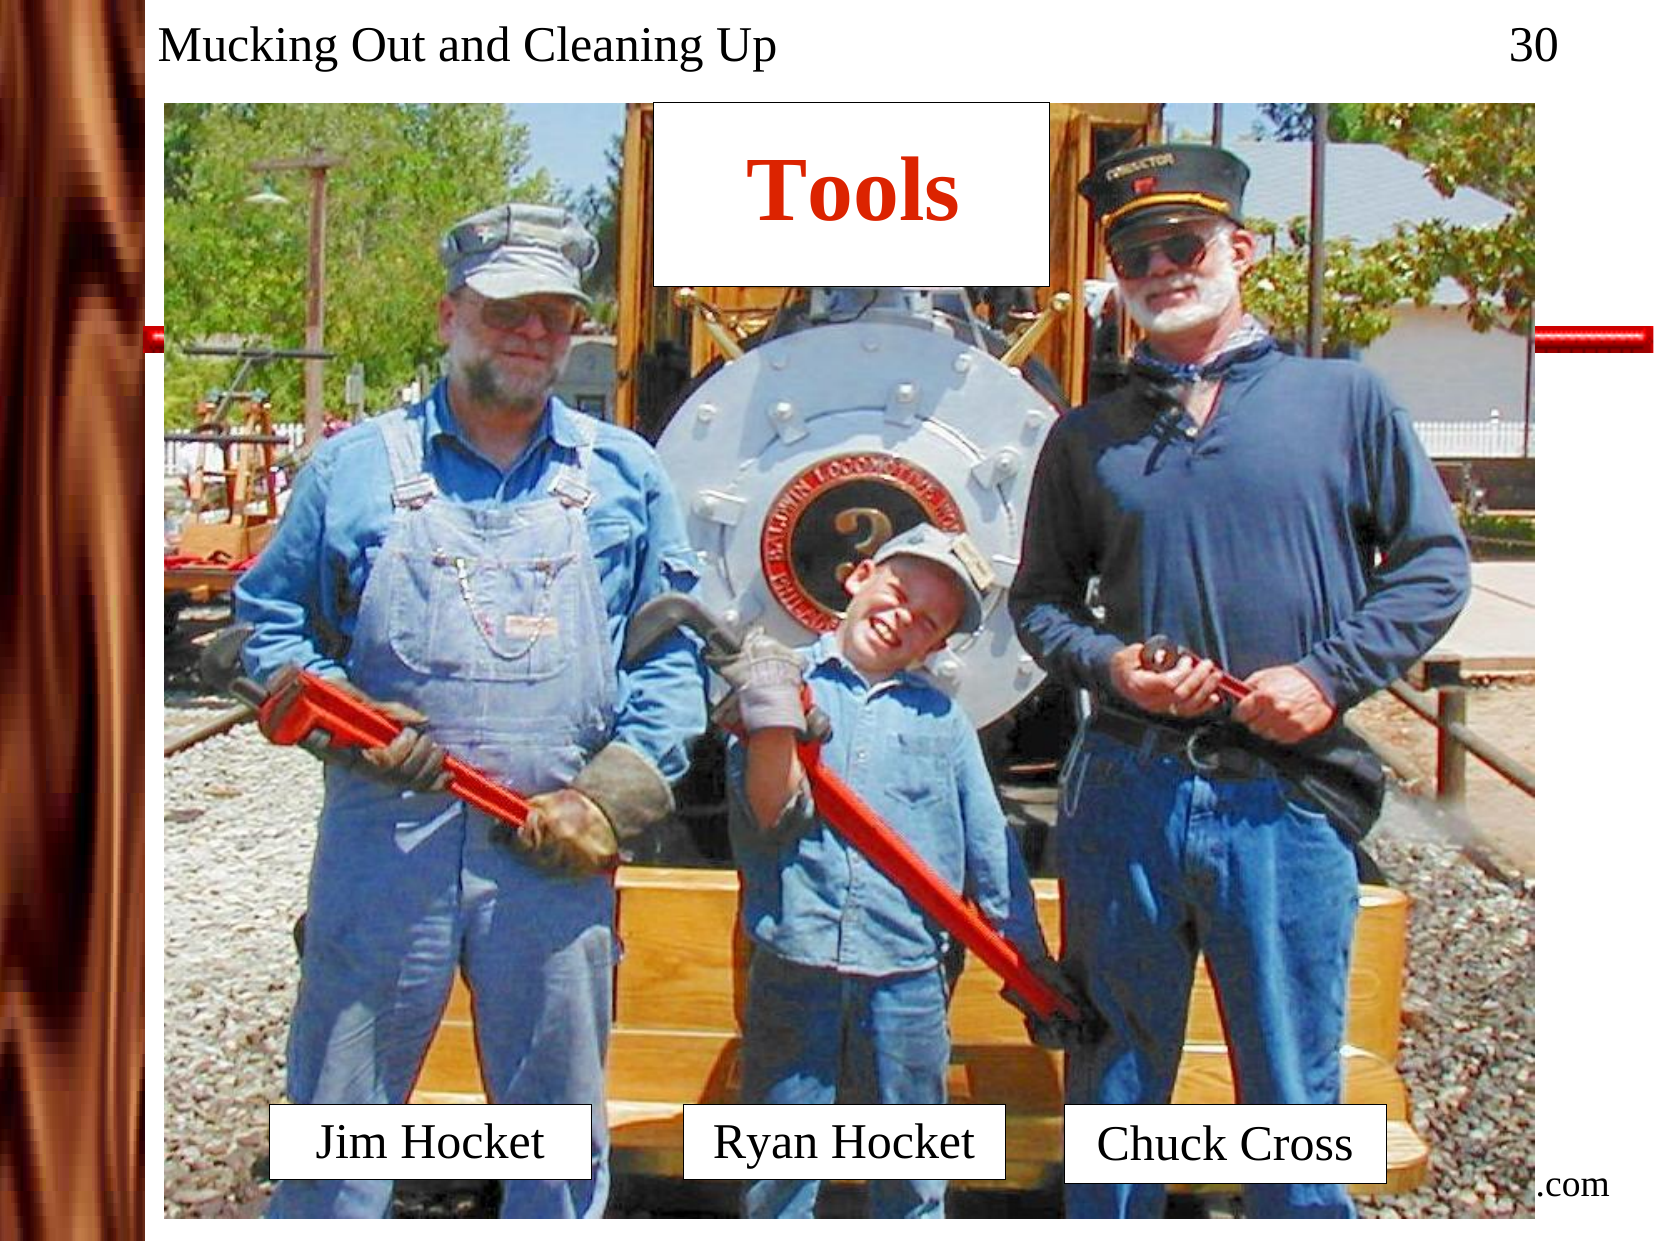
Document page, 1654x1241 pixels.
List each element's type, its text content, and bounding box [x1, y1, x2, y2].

picture [0, 0, 1654, 1241]
text_box Chuck Cross [1064, 1104, 1387, 1184]
text_box [1046, 102, 1050, 287]
text_box Ryan Hocket [683, 1104, 1006, 1180]
title Tools [661, 85, 1046, 293]
text_box Jim Hocket [269, 1104, 592, 1180]
text_box [653, 102, 661, 287]
